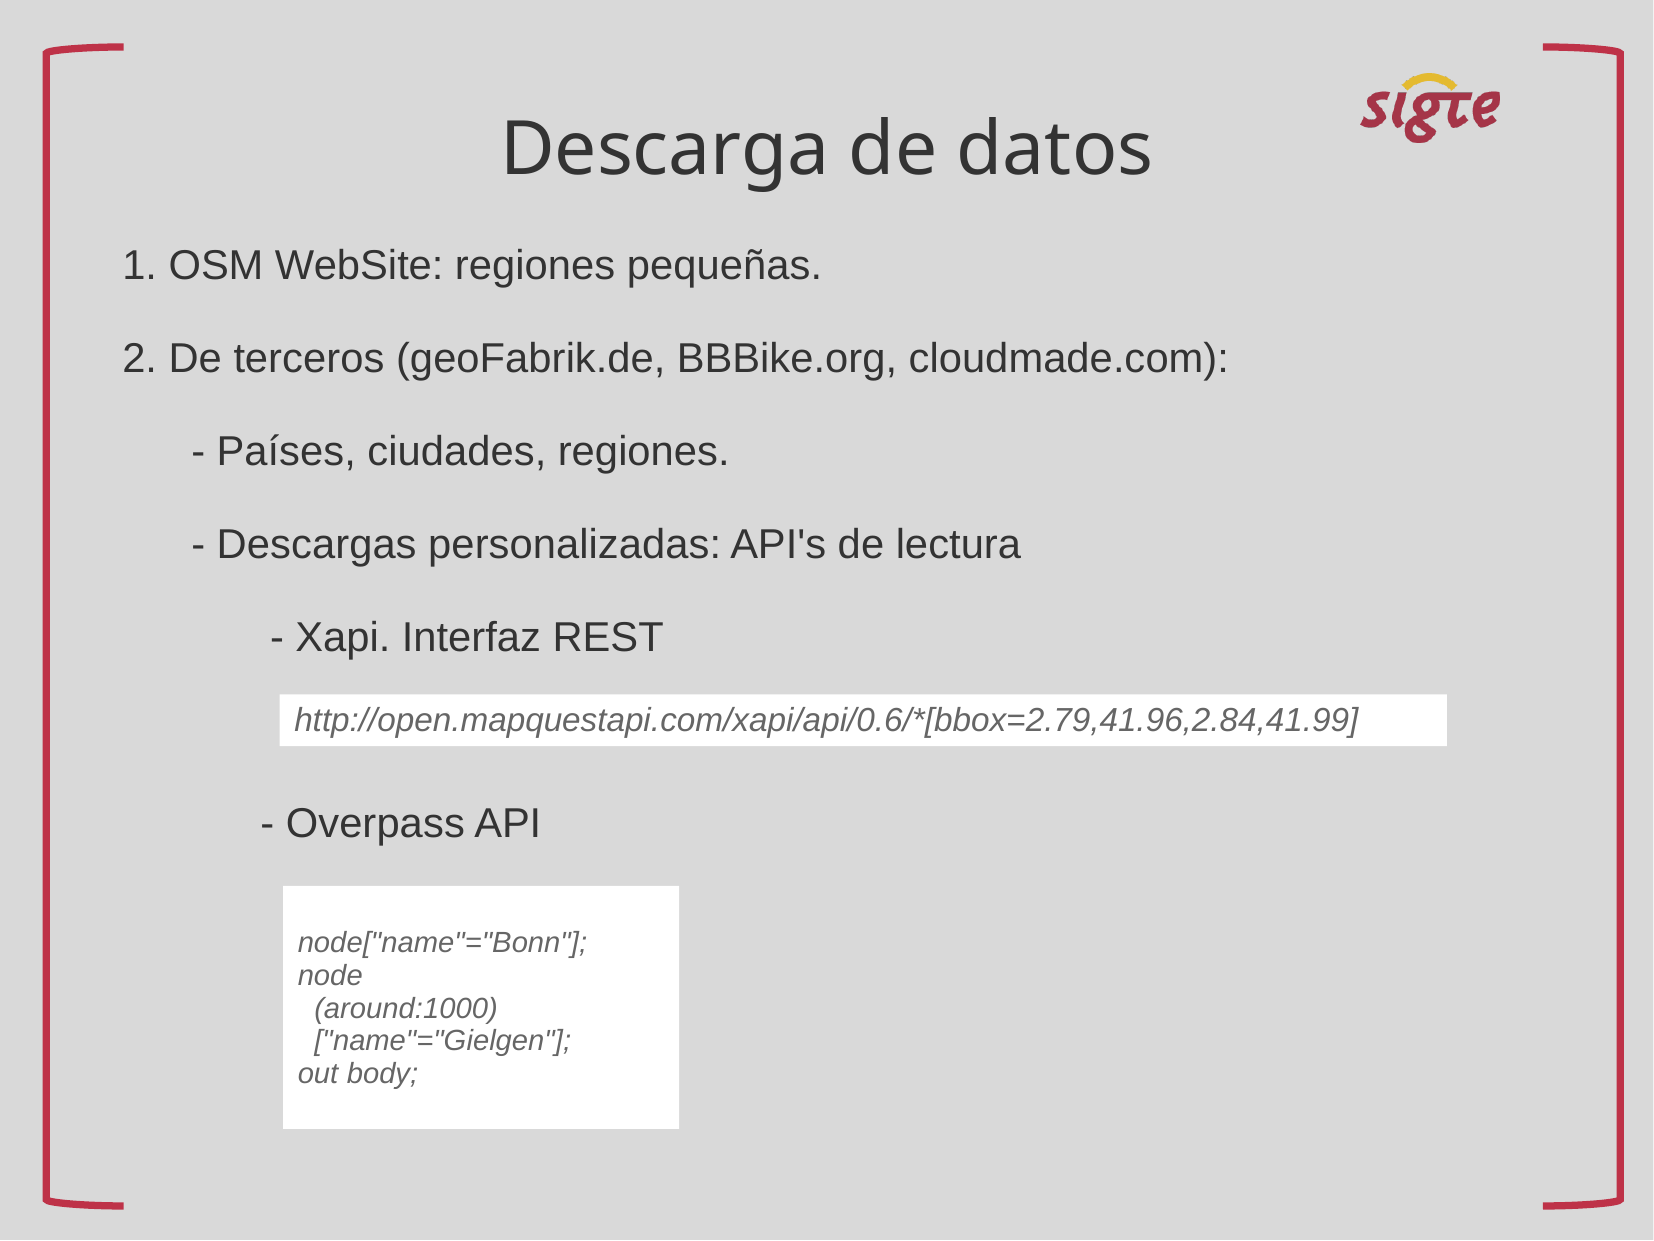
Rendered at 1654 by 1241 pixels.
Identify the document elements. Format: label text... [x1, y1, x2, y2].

text_box Descarga de datos [59, 96, 1595, 195]
picture [1360, 73, 1500, 96]
text_box node["name"="Bonn"]; node (around:1000) ["name"="Gielgen"]; out body; [283, 885, 680, 1129]
text_box http://open.mapquestapi.com/xapi/api/0.6/*[bbox=2.79,41.96,2.84,41.99] [279, 694, 1447, 747]
text_box 1. OSM WebSite: regiones pequeñas. 2. De terceros (geoFabrik.de, BBBike.org, cloudmade.com): - Países, ciudades, regiones. - Descargas personalizadas: API's de lectura - Xapi. Interfaz REST - Overpass API [107, 234, 1595, 951]
